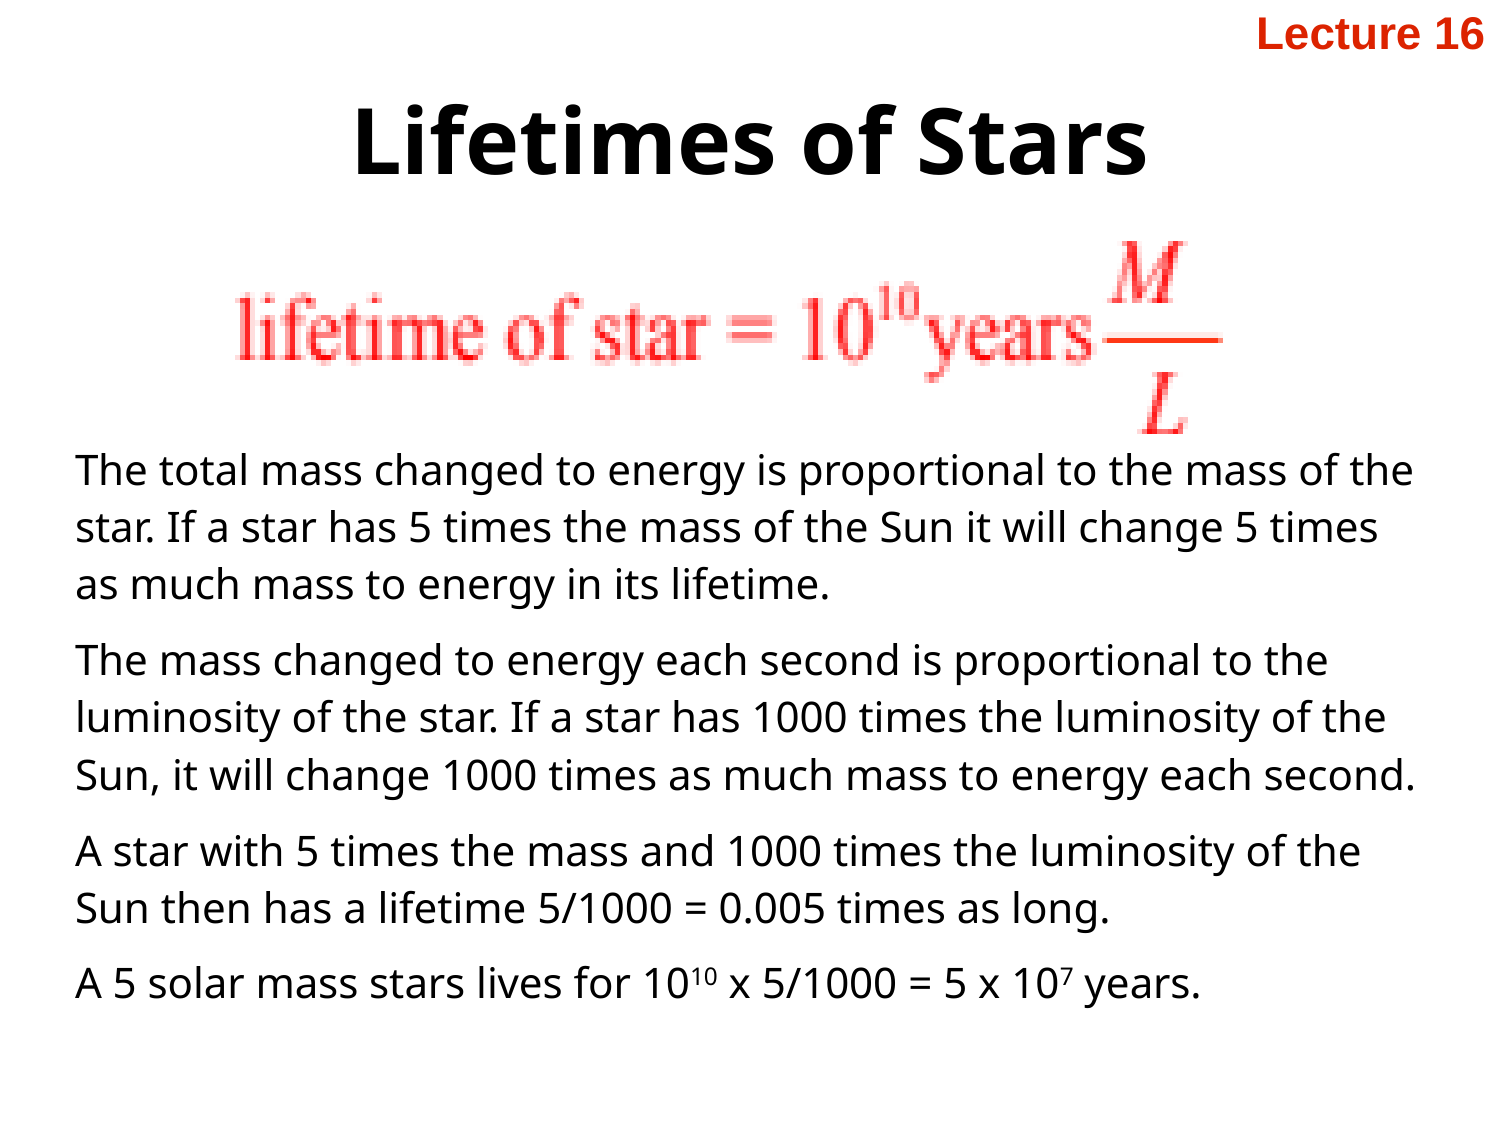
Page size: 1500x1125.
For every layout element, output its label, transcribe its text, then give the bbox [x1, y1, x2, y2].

title Lifetimes of Stars [75, 85, 1425, 193]
list The total mass changed to energy is proportional to the mass of the star. If a star has 5 times the mass of the Sun it will change 5 times as much mass to energy in its lifetime. The mass changed to energy each second is proportional to the luminosity of the star. If a star has 1000 times the luminosity of the Sun, it will change 1000 times as much mass to energy each second. A star with 5 times the mass and 1000 times the luminosity of the Sun then has a lifetime 5/1000 = 0.005 times as long. A 5 solar mass stars lives for 1010 x 5/1000 = 5 x 107 years. [75, 440, 1425, 1041]
picture [225, 207, 1230, 441]
text_box Lecture 16 [1185, 0, 1500, 67]
